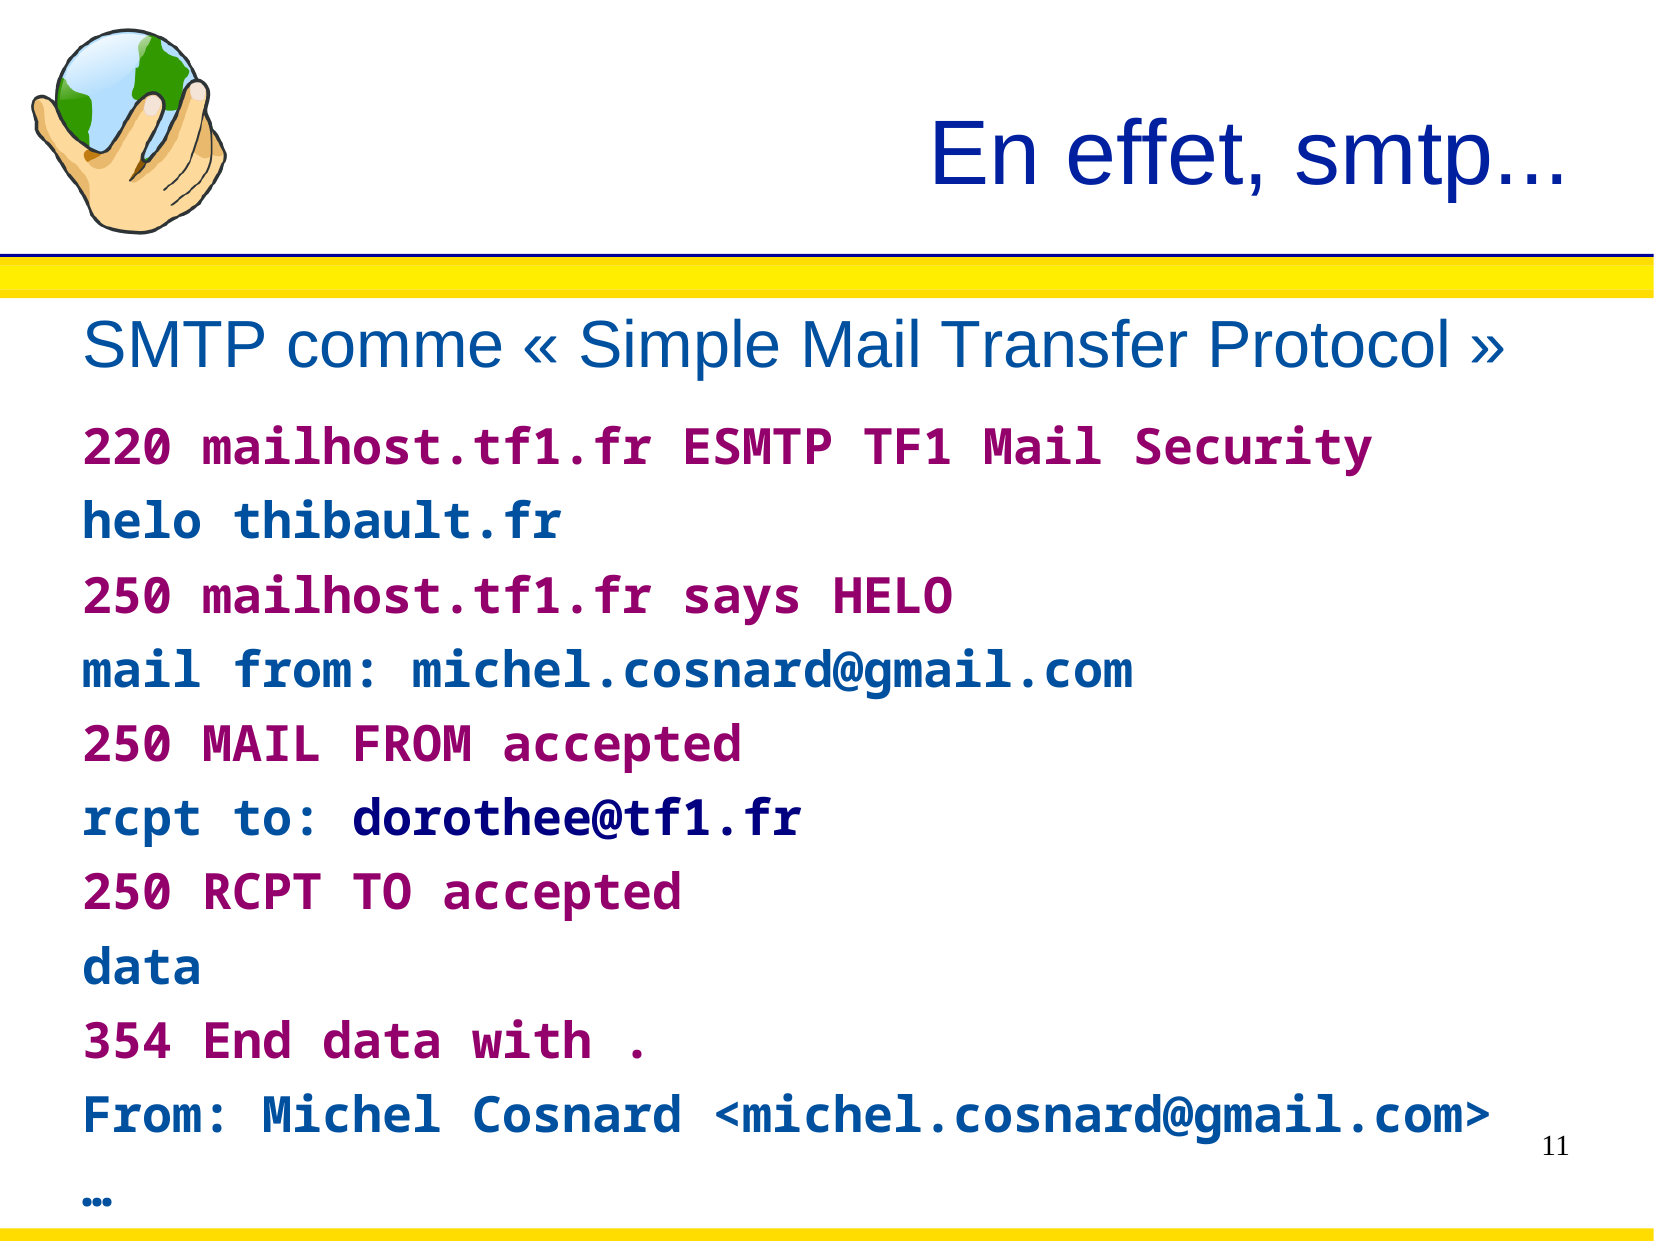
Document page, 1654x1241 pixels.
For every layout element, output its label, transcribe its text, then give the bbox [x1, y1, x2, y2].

picture [11, 14, 246, 248]
title En effet, smtp... [372, 49, 1571, 257]
list SMTP comme « Simple Mail Transfer Protocol » 220 mailhost.tf1.fr ESMTP TF1 Mail Security helo thibault.fr 250 mailhost.tf1.fr says HELO mail from: michel.cosnard@gmail.com 250 MAIL FROM accepted rcpt to: dorothee@tf1.fr 250 RCPT TO accepted data 354 End data with . From: Michel Cosnard <michel.cosnard@gmail.com> … 250 Ok : queued [82, 307, 1571, 1161]
